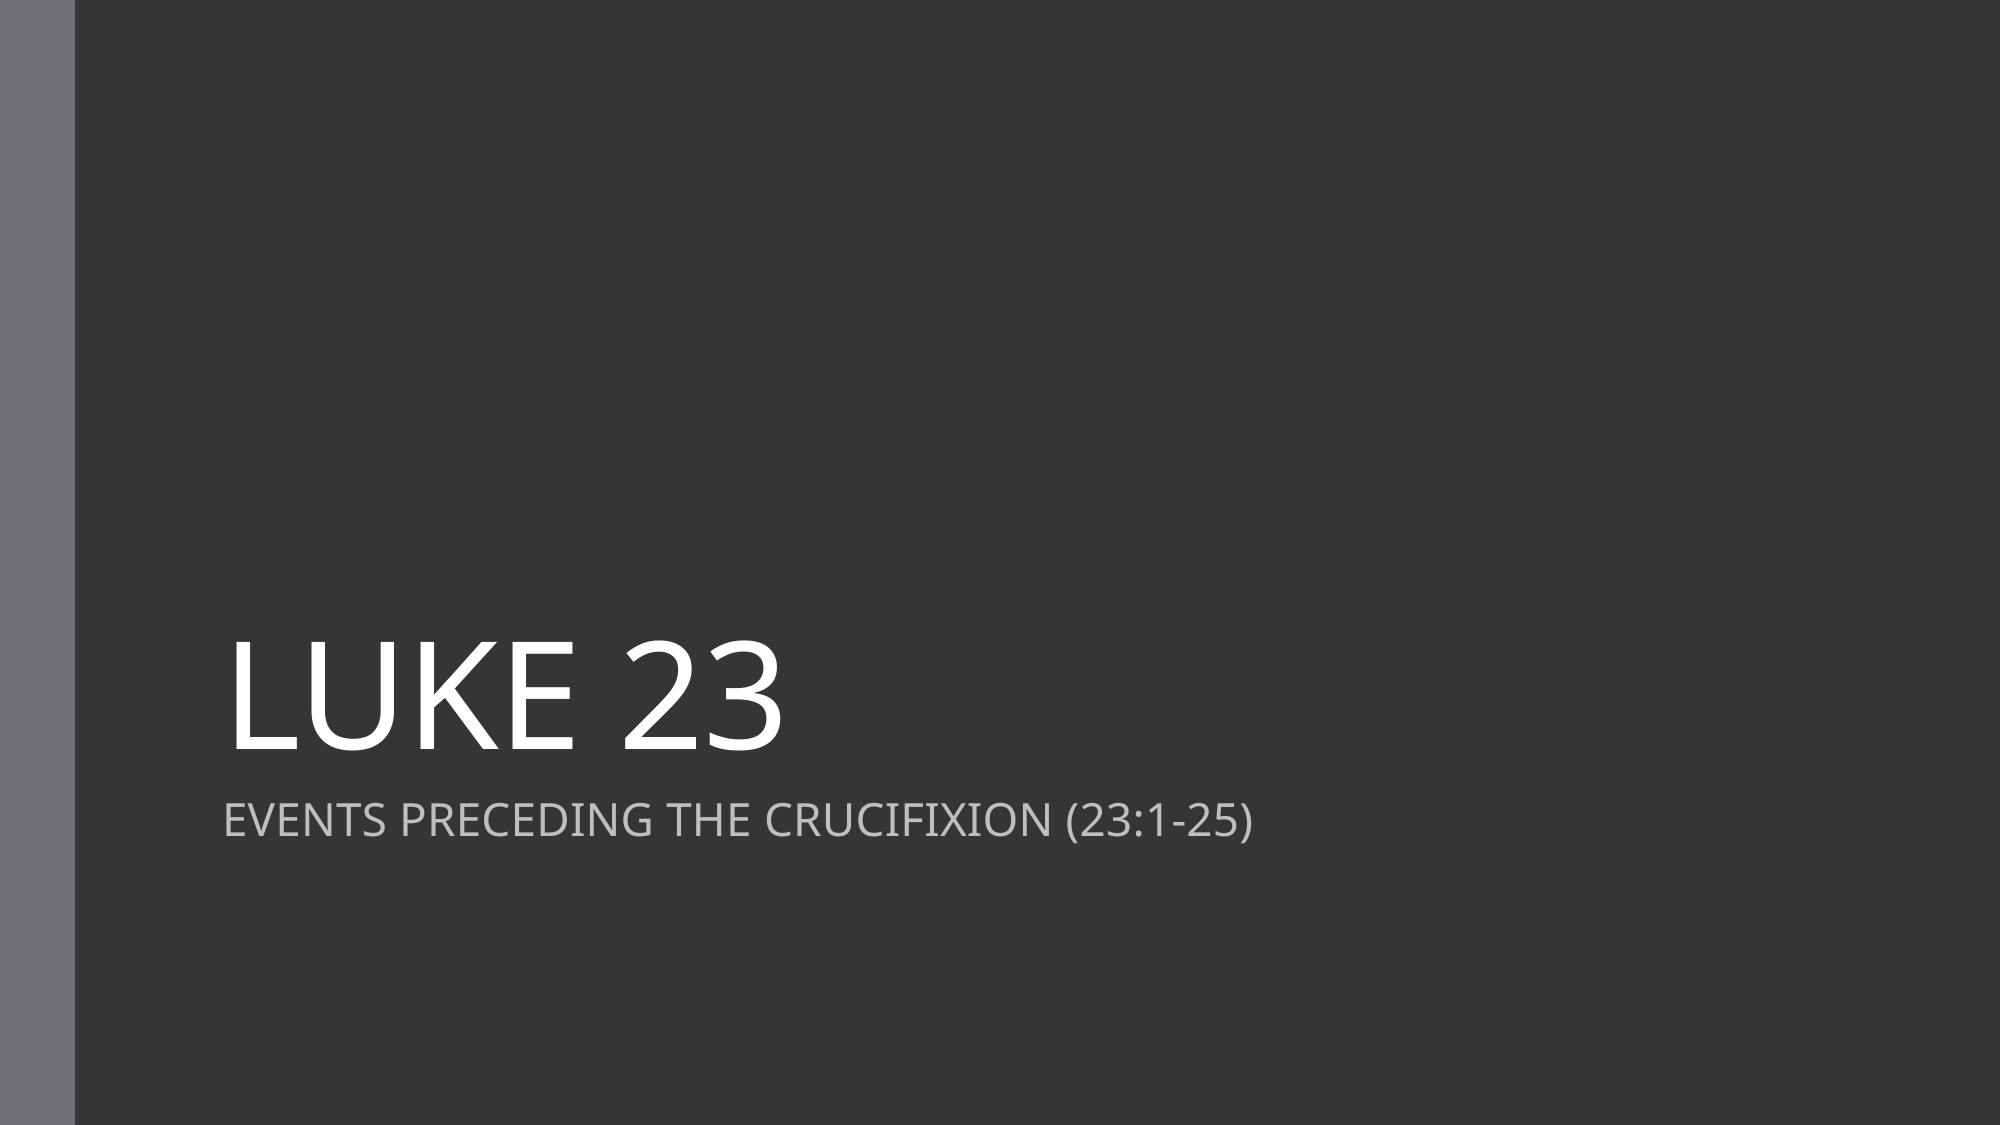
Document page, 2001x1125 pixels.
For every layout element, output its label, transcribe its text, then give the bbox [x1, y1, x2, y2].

title LUKE 23 [206, 124, 1752, 787]
subtitle EVENTS PRECEDING THE CRUCIFIXION (23:1-25) [206, 787, 1752, 1066]
